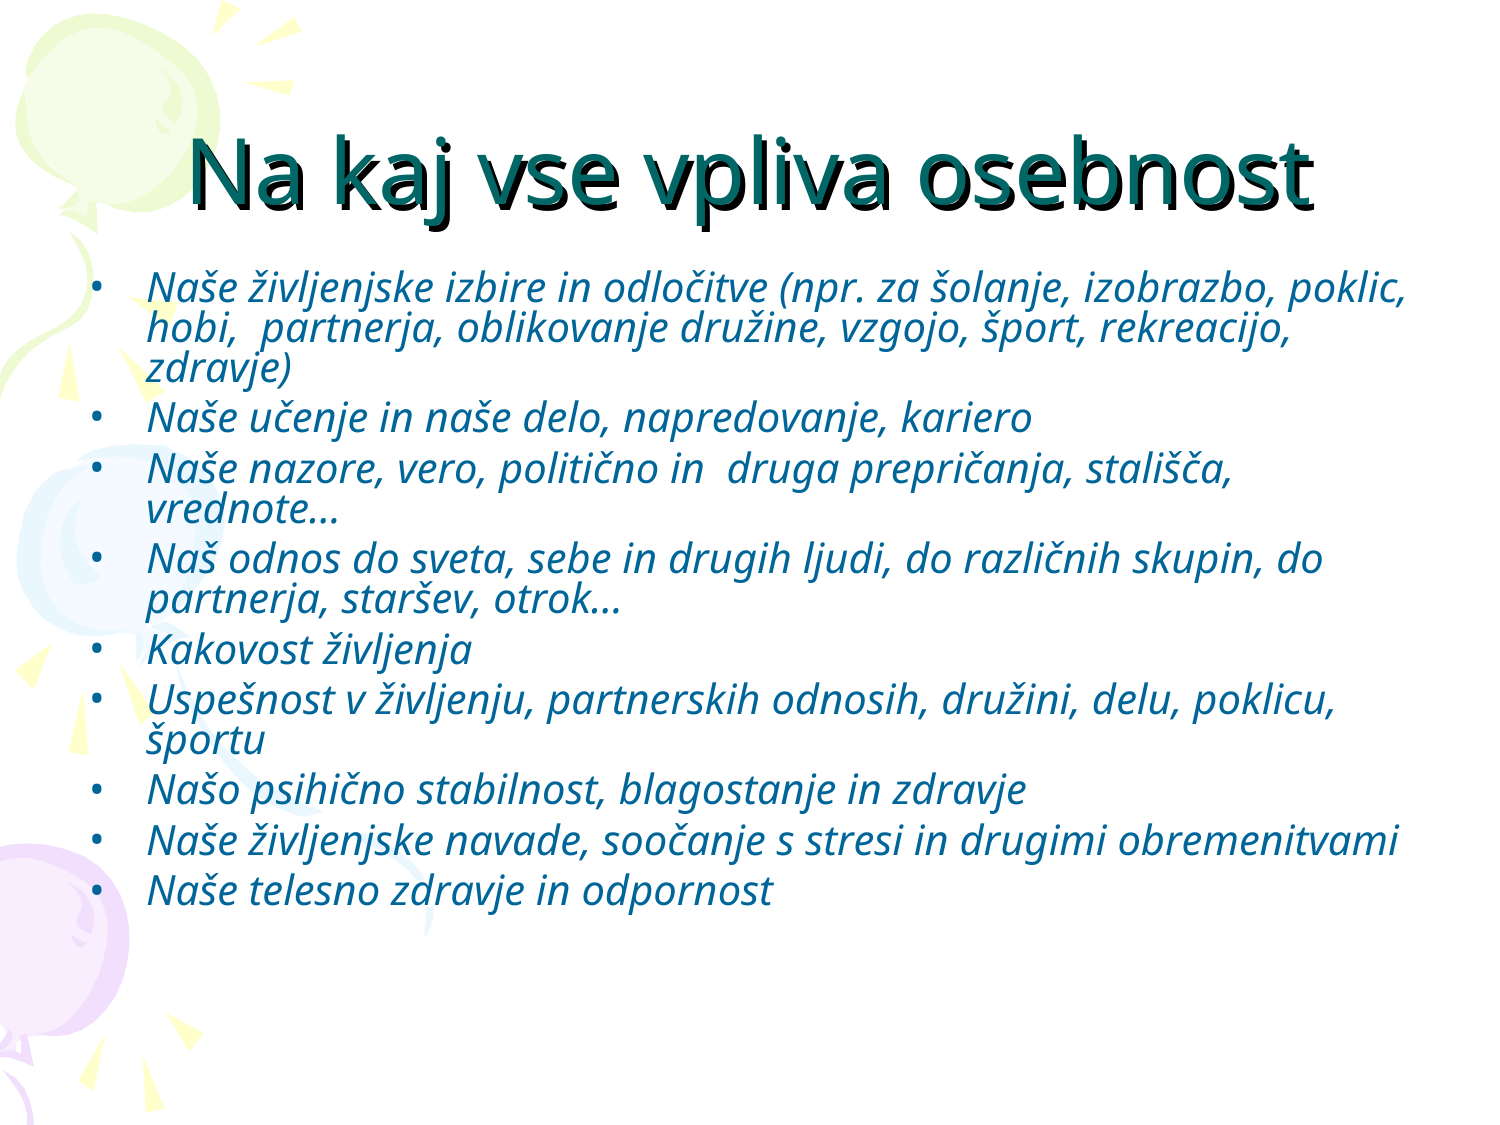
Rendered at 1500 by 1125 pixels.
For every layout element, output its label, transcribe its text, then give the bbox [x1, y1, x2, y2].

title Na kaj vse vpliva osebnost [72, 16, 1426, 233]
list Naše življenjske izbire in odločitve (npr. za šolanje, izobrazbo, poklic, hobi, partnerja, oblikovanje družine, vzgojo, šport, rekreacijo, zdravje) Naše učenje in naše delo, napredovanje, kariero Naše nazore, vero, politično in druga prepričanja, stališča, vrednote… Naš odnos do sveta, sebe in drugih ljudi, do različnih skupin, do partnerja, staršev, otrok… Kakovost življenja Uspešnost v življenju, partnerskih odnosih, družini, delu, poklicu, športu Našo psihično stabilnost, blagostanje in zdravje Naše življenjske navade, soočanje s stresi in drugimi obremenitvami Naše telesno zdravje in odpornost [75, 262, 1426, 994]
